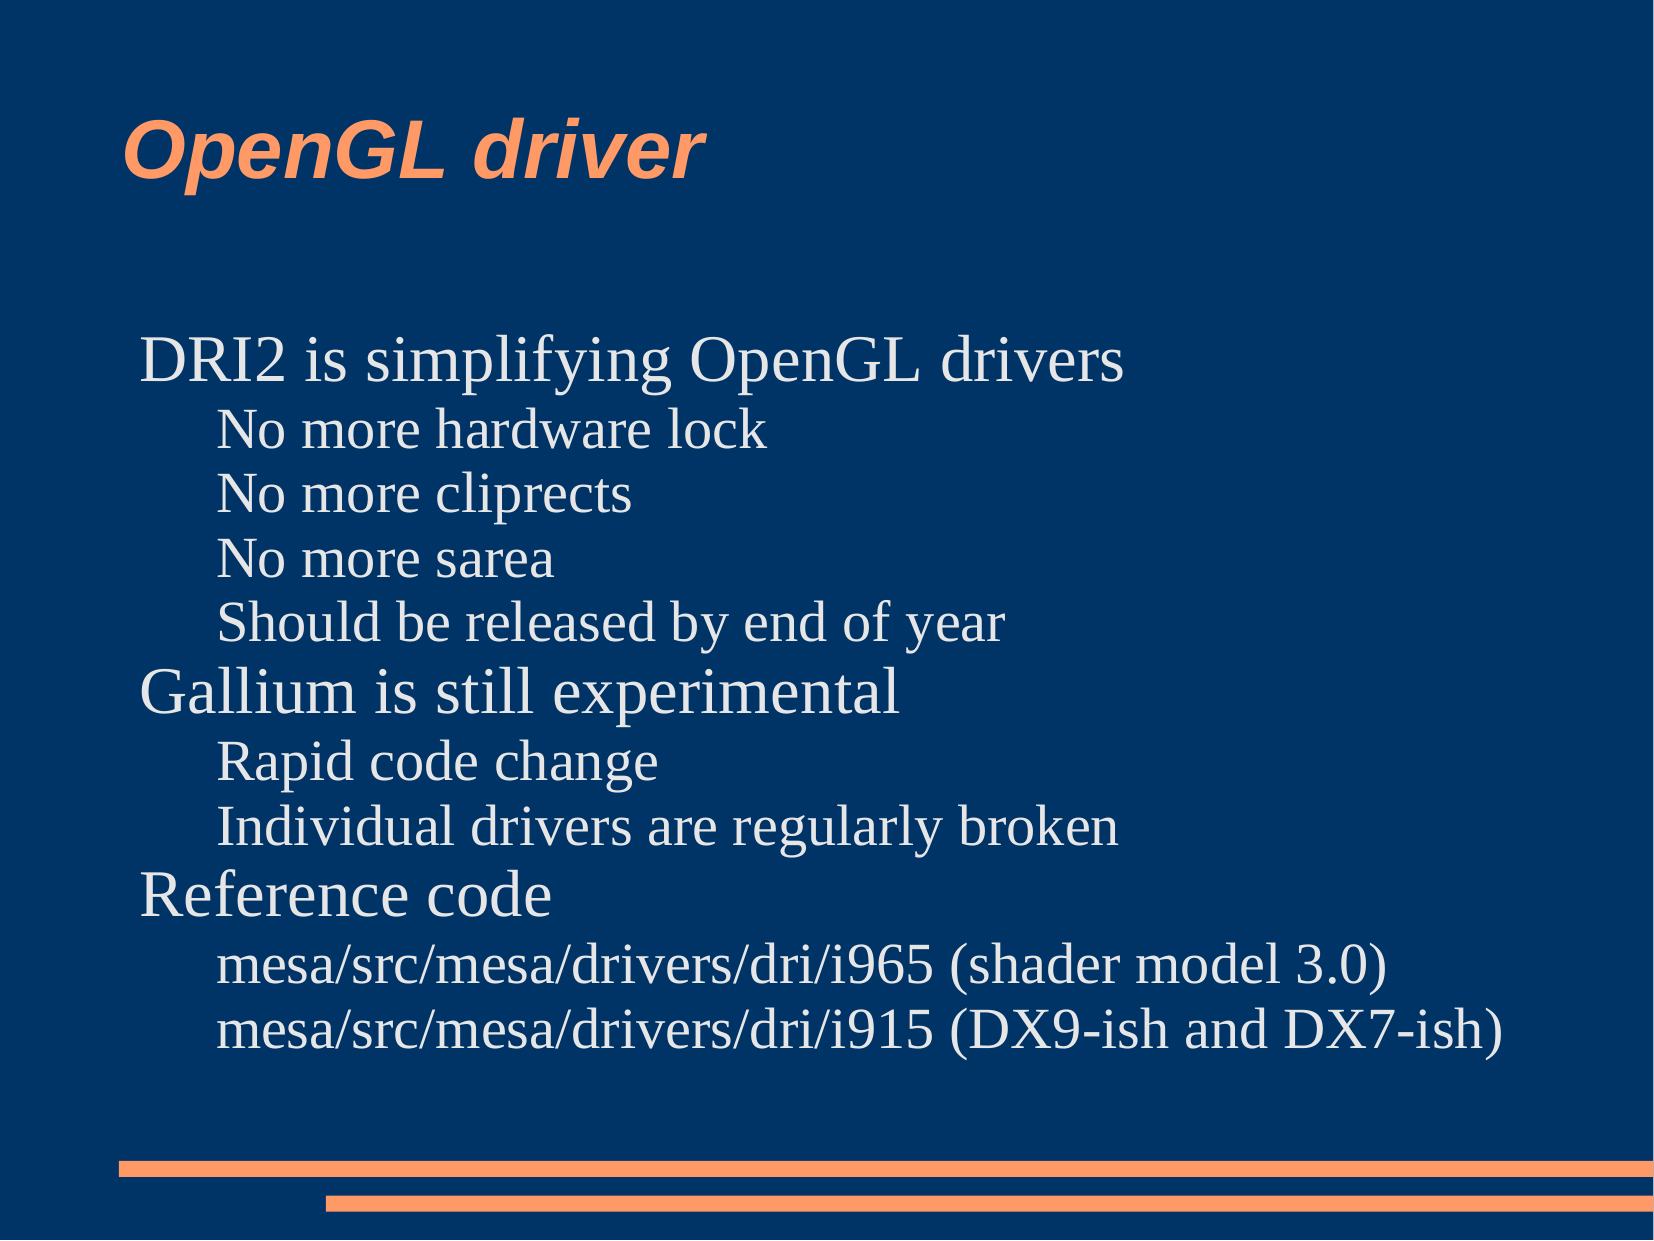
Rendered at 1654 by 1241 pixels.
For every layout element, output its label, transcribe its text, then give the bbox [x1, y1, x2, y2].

list DRI2 is simplifying OpenGL drivers No more hardware lock No more cliprects No more sarea Should be released by end of year Gallium is still experimental Rapid code change Individual drivers are regularly broken Reference code mesa/src/mesa/drivers/dri/i965 (shader model 3.0) mesa/src/mesa/drivers/dri/i915 (DX9-ish and DX7-ish) [121, 322, 1561, 1118]
title OpenGL driver [121, 53, 1534, 247]
